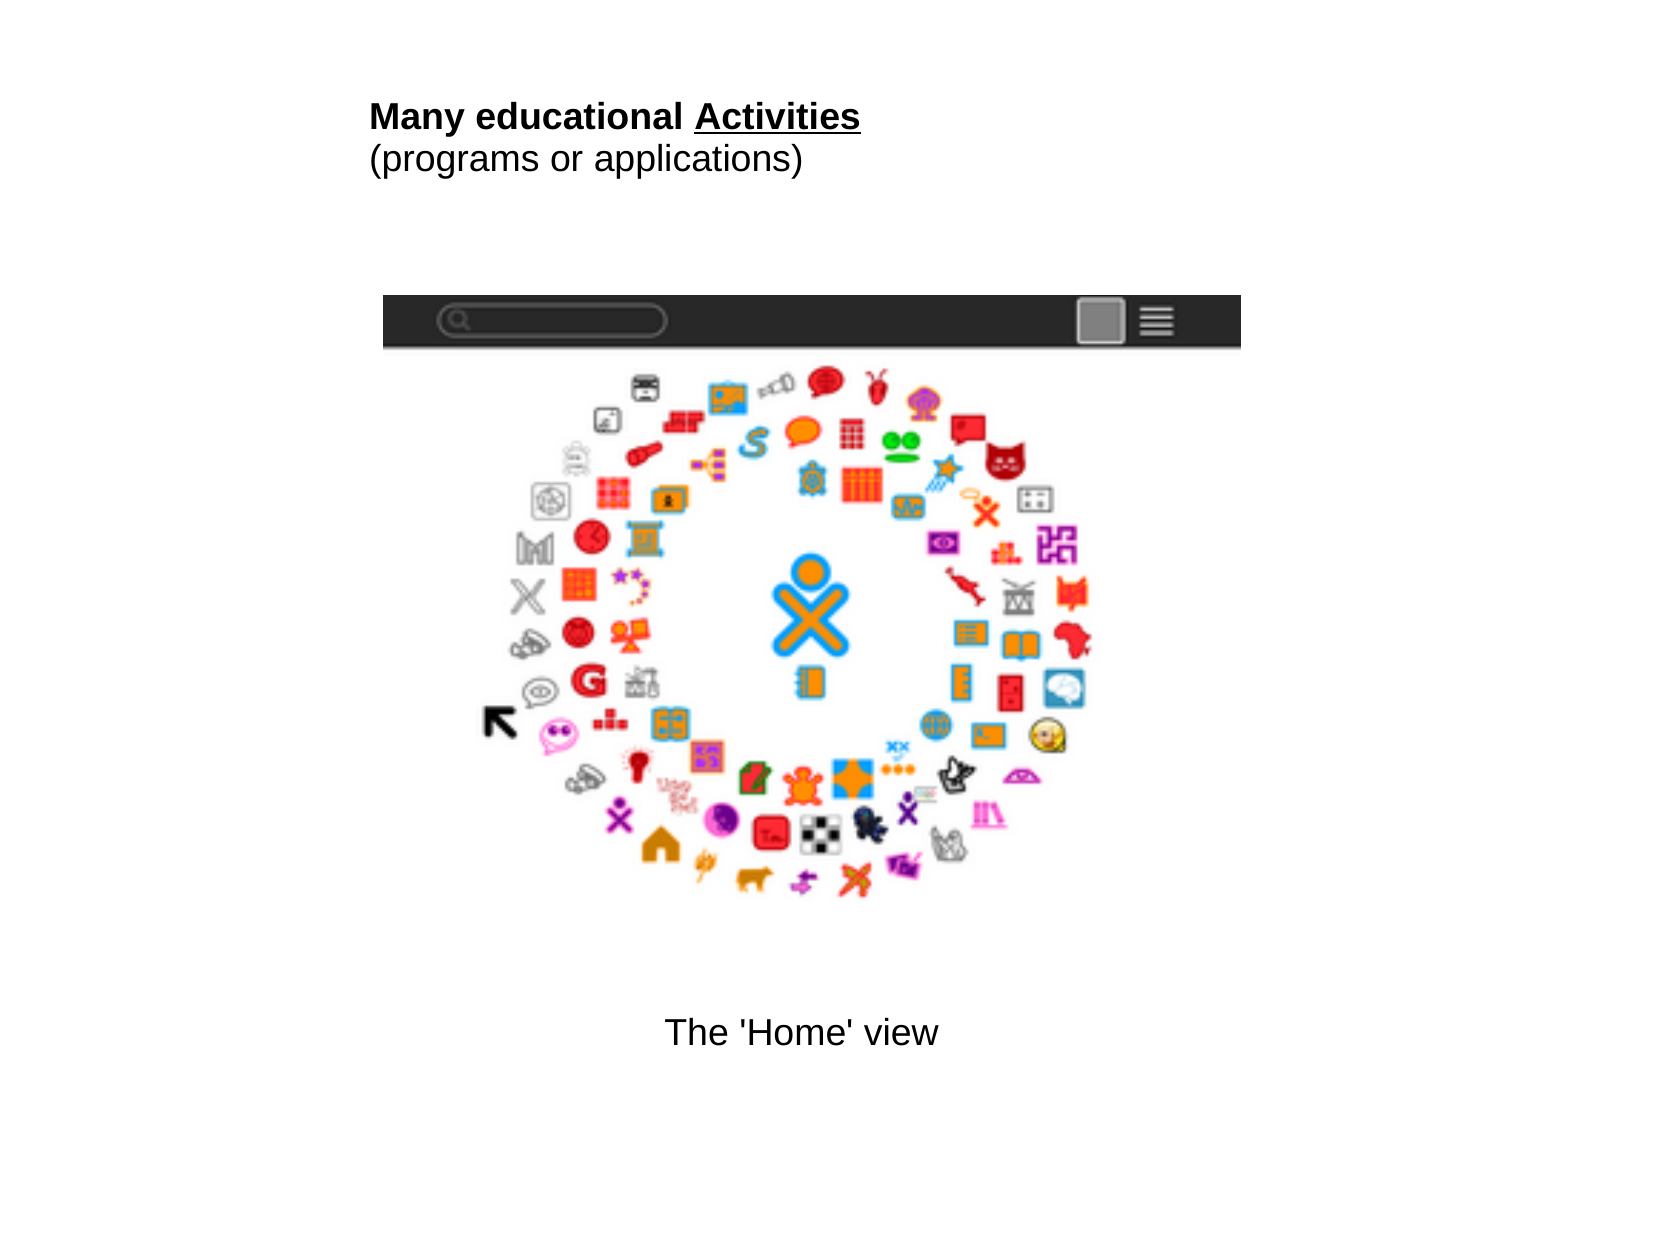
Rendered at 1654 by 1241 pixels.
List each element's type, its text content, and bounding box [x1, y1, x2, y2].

picture [383, 295, 1241, 917]
text_box The 'Home' view [649, 1003, 1565, 1061]
text_box Many educational Activities (programs or applications) [354, 88, 1329, 189]
